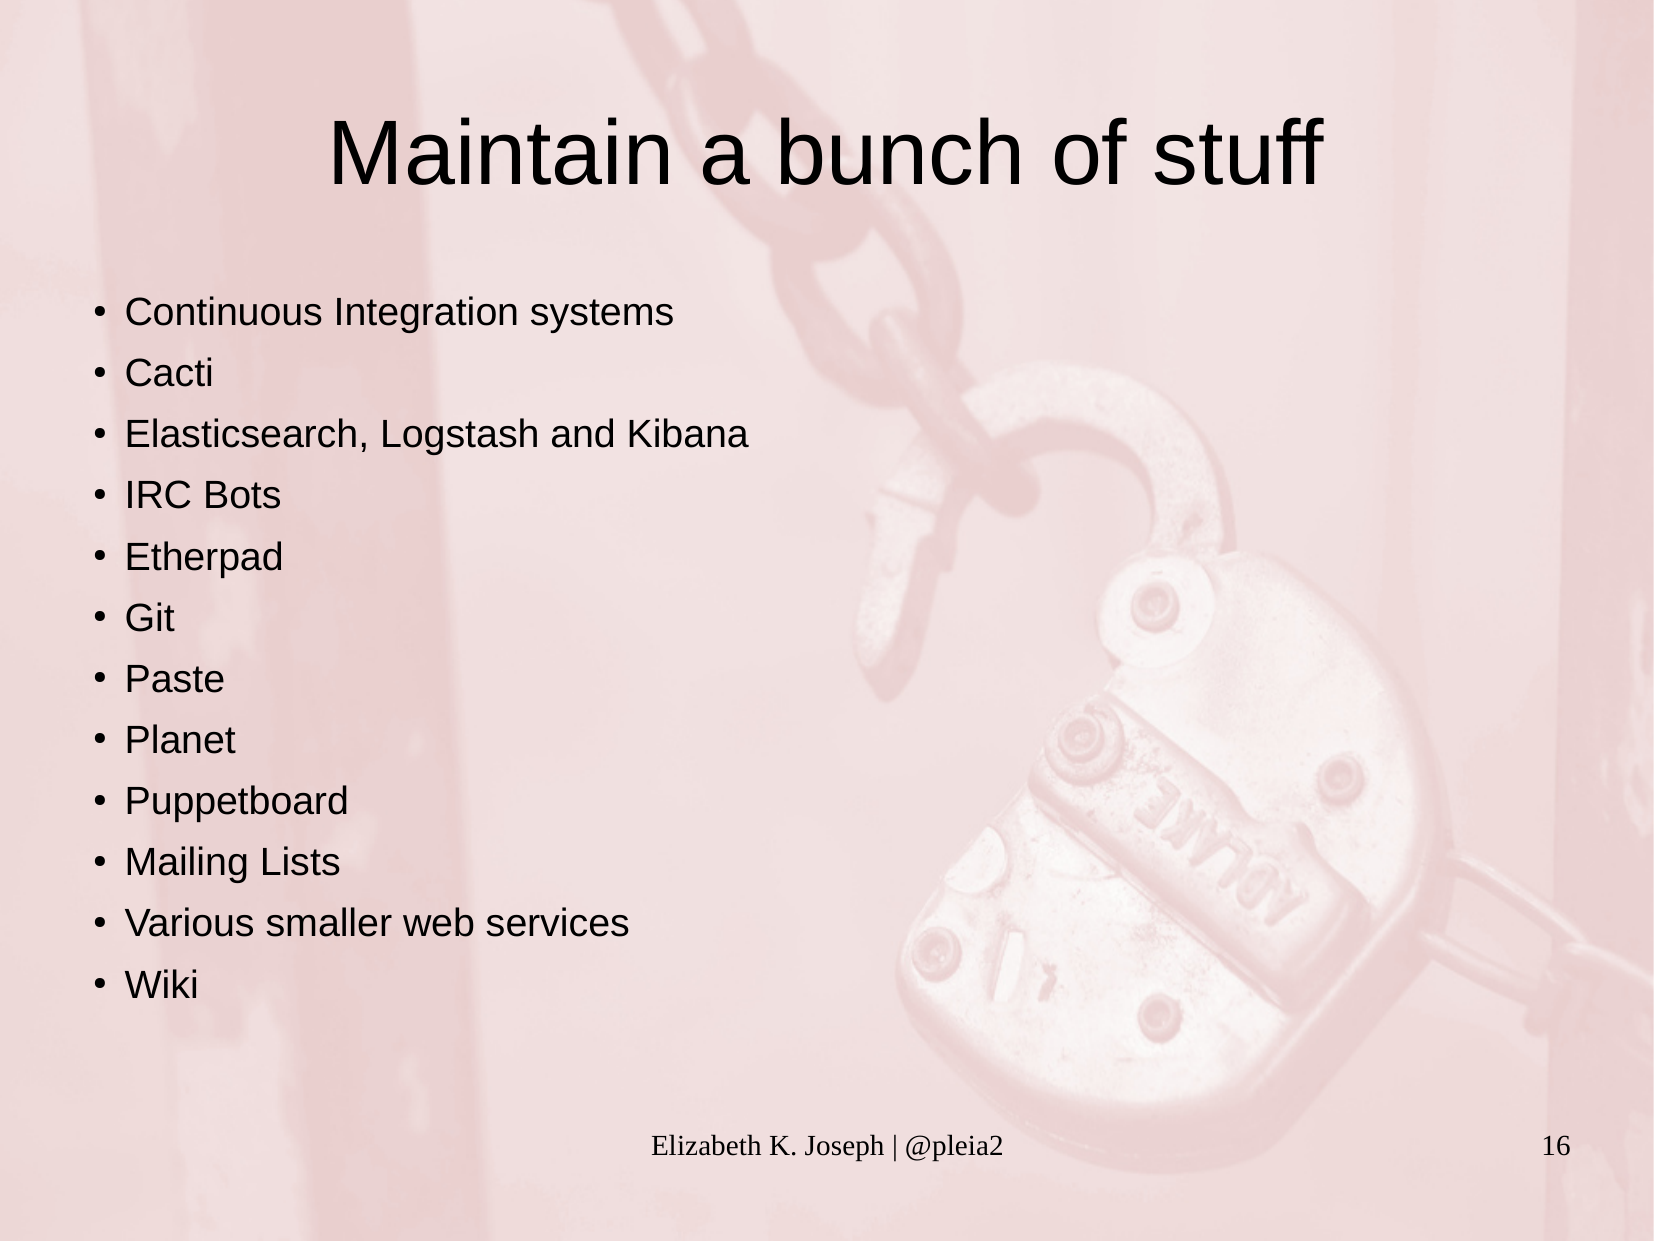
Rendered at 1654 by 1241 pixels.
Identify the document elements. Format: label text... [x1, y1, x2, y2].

picture [0, 0, 1654, 1241]
list Continuous Integration systems Cacti Elasticsearch, Logstash and Kibana IRC Bots Etherpad Git Paste Planet Puppetboard Mailing Lists Various smaller web services Wiki [82, 290, 1571, 1010]
title Maintain a bunch of stuff [82, 49, 1571, 257]
